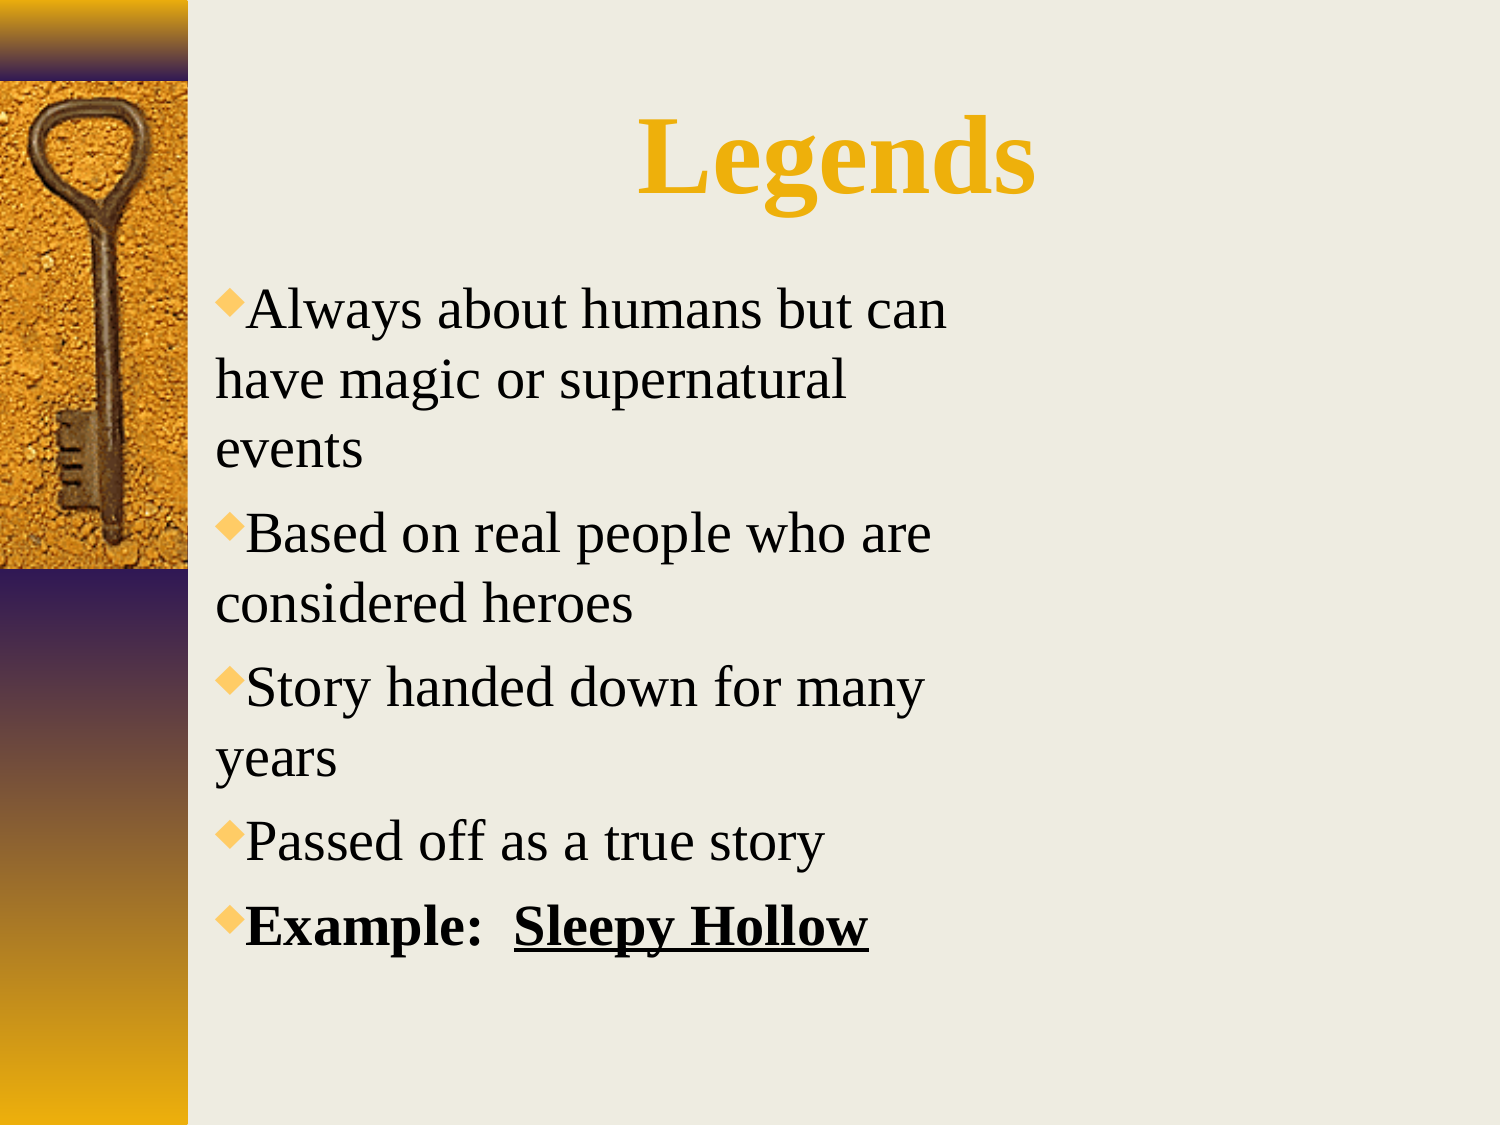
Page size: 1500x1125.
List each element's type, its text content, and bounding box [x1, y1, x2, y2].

title Legends [200, 49, 1476, 248]
list Always about humans but can have magic or supernatural events Based on real people who are considered heroes Story handed down for many years Passed off as a true story Example: Sleepy Hollow [200, 262, 1026, 1001]
